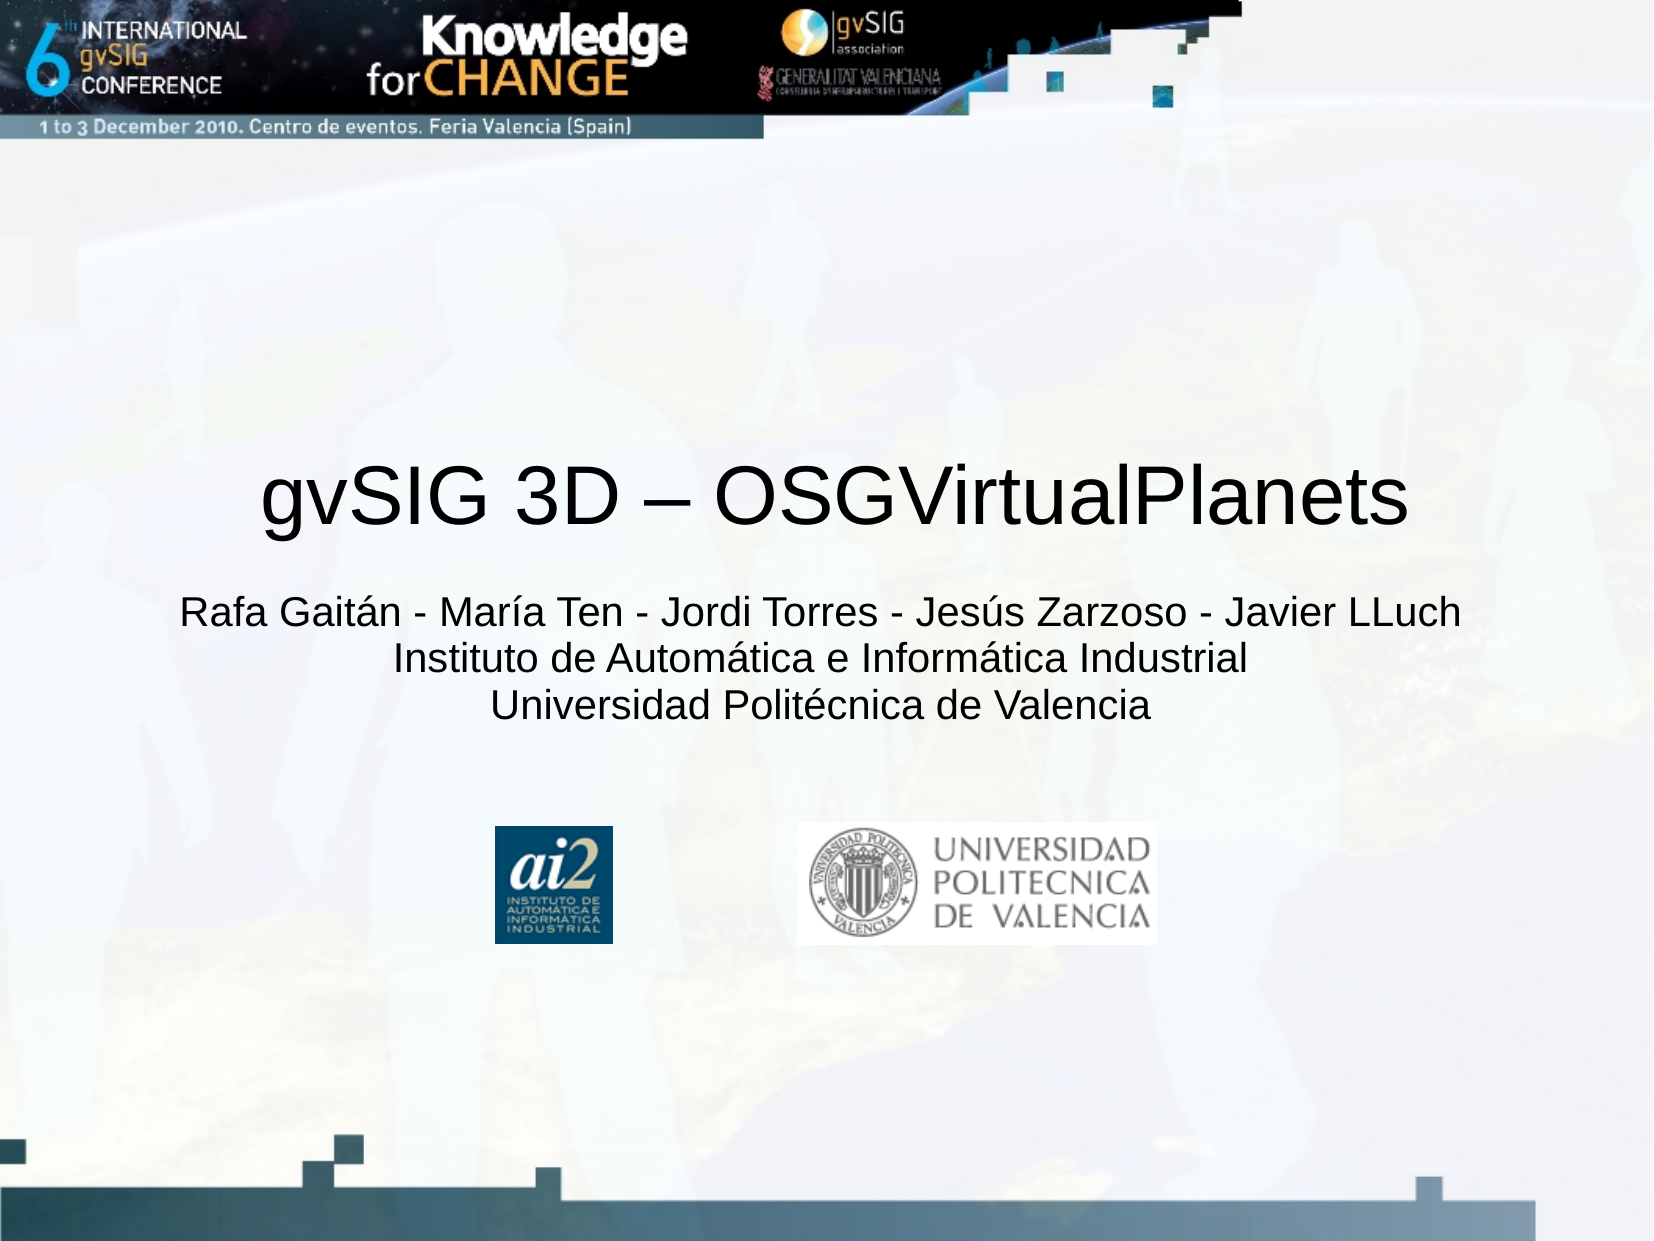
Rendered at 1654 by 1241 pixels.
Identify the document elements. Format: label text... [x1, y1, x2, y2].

picture [0, 0, 1653, 1241]
subtitle gvSIG 3D – OSGVirtualPlanets Rafa Gaitán - María Ten - Jordi Torres - Jesús Zarzoso - Javier LLuch Instituto de Automática e Informática Industrial Universidad Politécnica de Valencia [76, 59, 1565, 1119]
